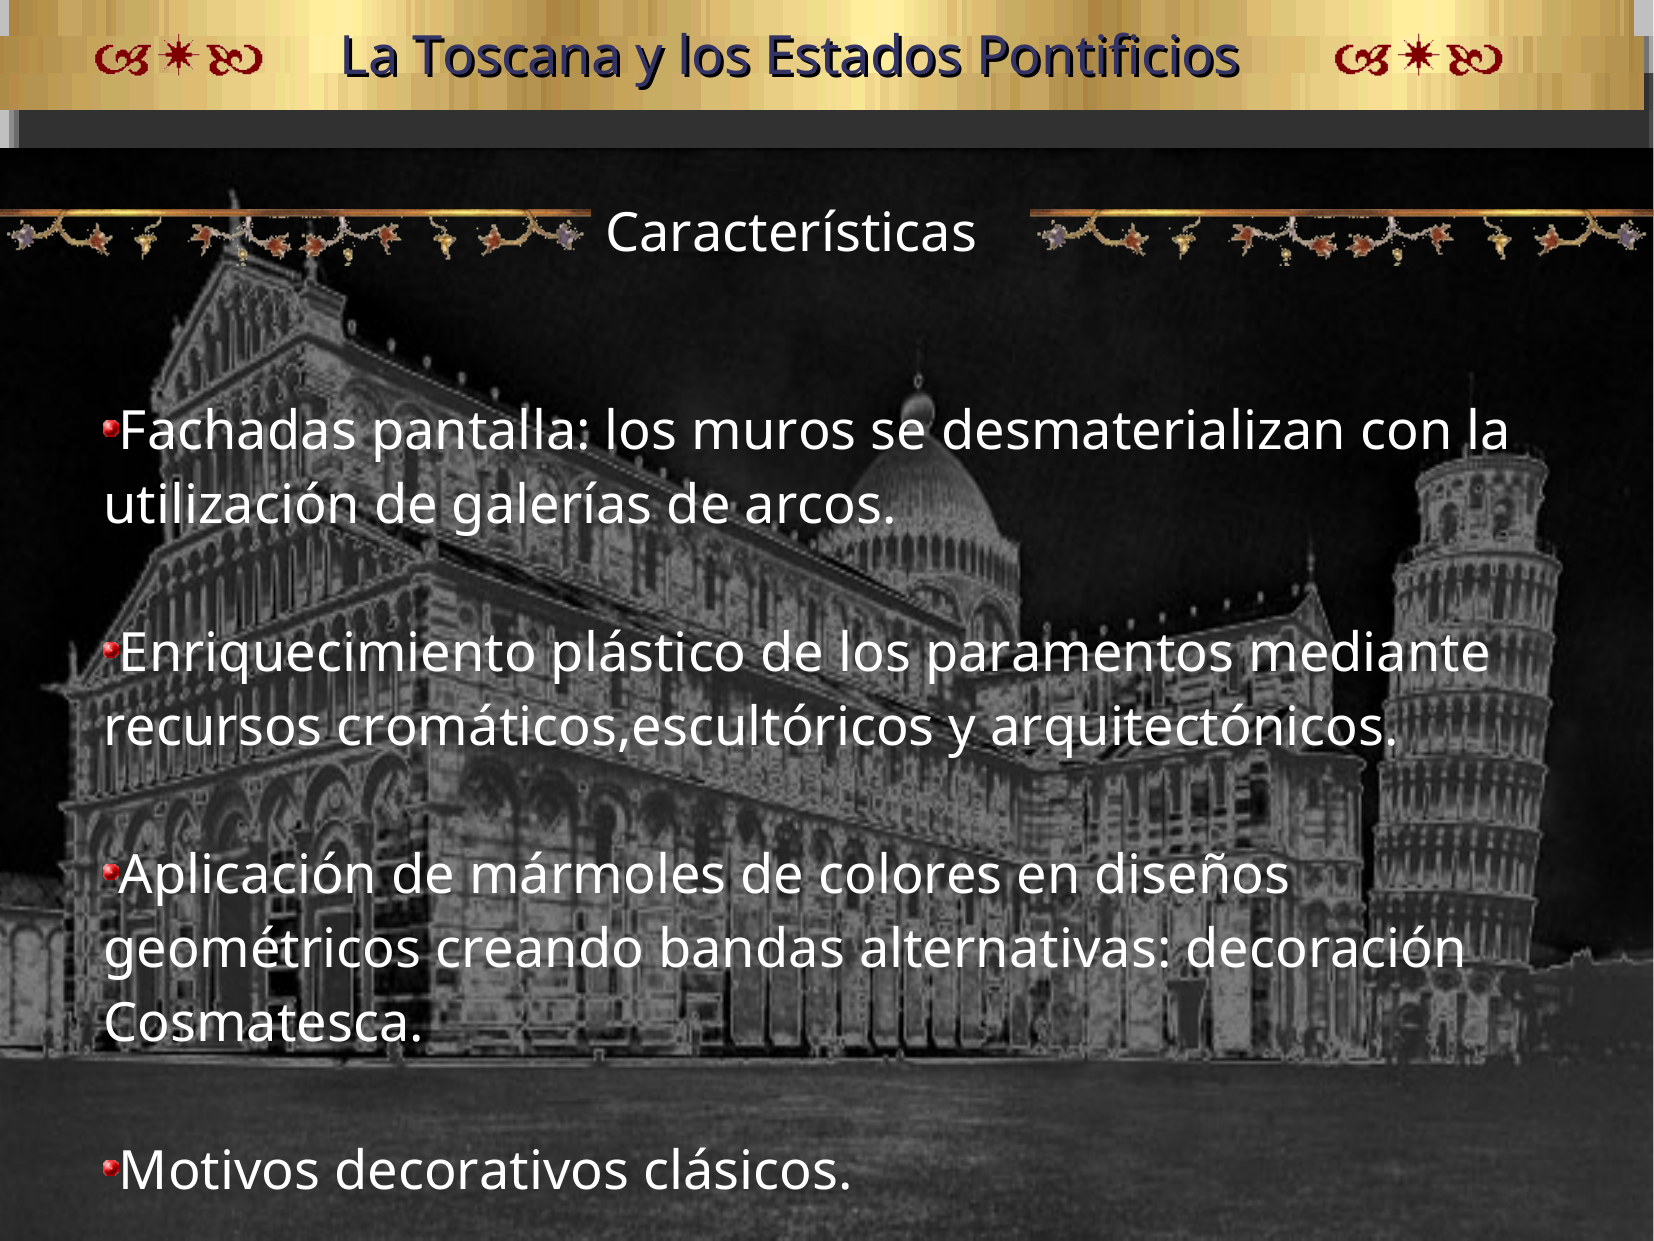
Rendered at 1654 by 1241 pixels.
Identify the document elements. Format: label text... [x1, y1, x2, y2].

text_box Características [590, 185, 1014, 266]
text_box La Toscana y los Estados Pontificios [324, 8, 1269, 89]
picture [0, 0, 1654, 1241]
text_box Fachadas pantalla: los muros se desmaterializan con la utilización de galerías de arcos. Enriquecimiento plástico de los paramentos mediante recursos cromáticos,escultóricos y arquitectónicos. Aplicación de mármoles de colores en diseños geométricos creando bandas alternativas: decoración Cosmatesca. Motivos decorativos clásicos. [88, 383, 1599, 1114]
